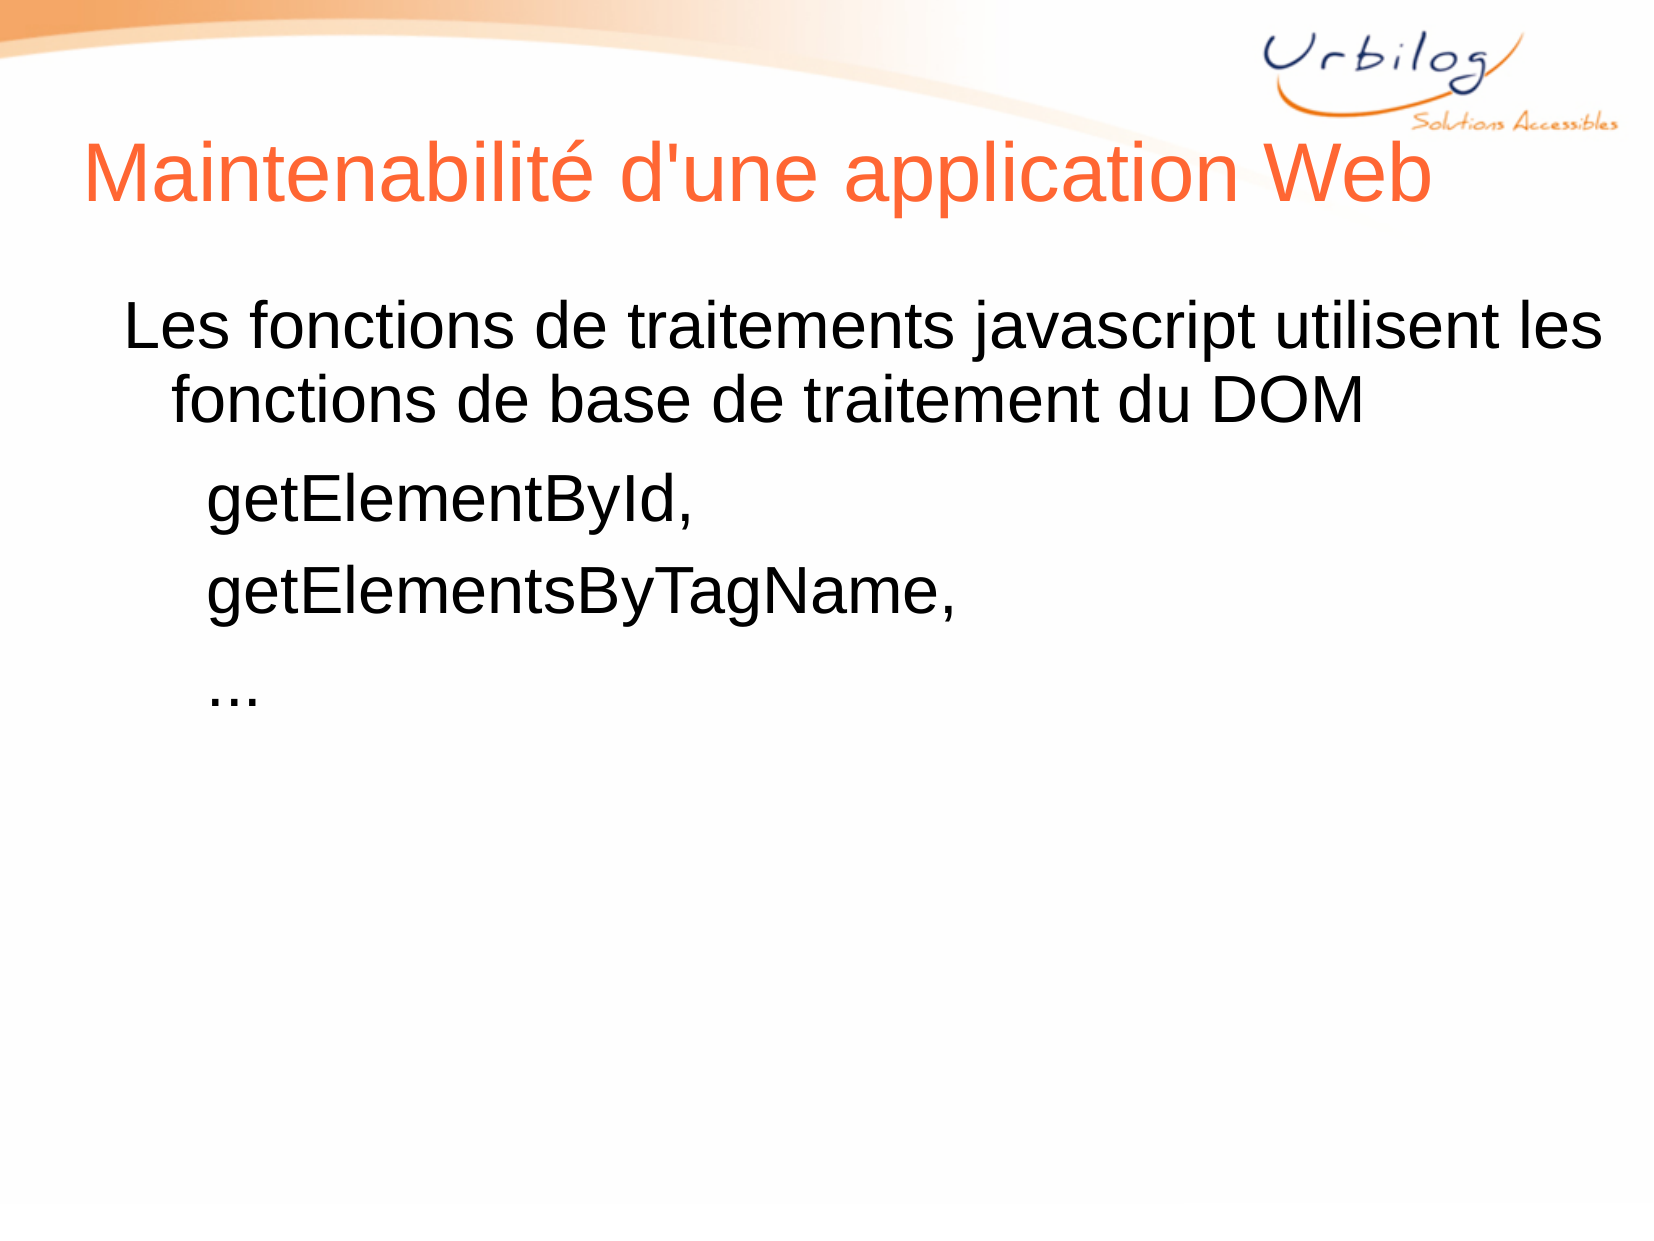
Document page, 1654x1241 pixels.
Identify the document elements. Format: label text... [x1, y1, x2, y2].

picture [0, 0, 1654, 1241]
title Maintenabilité d'une application Web [82, 88, 1625, 257]
list Les fonctions de traitements javascript utilisent les fonctions de base de traitement du DOM getElementById, getElementsByTagName, ... [29, 287, 1625, 1092]
